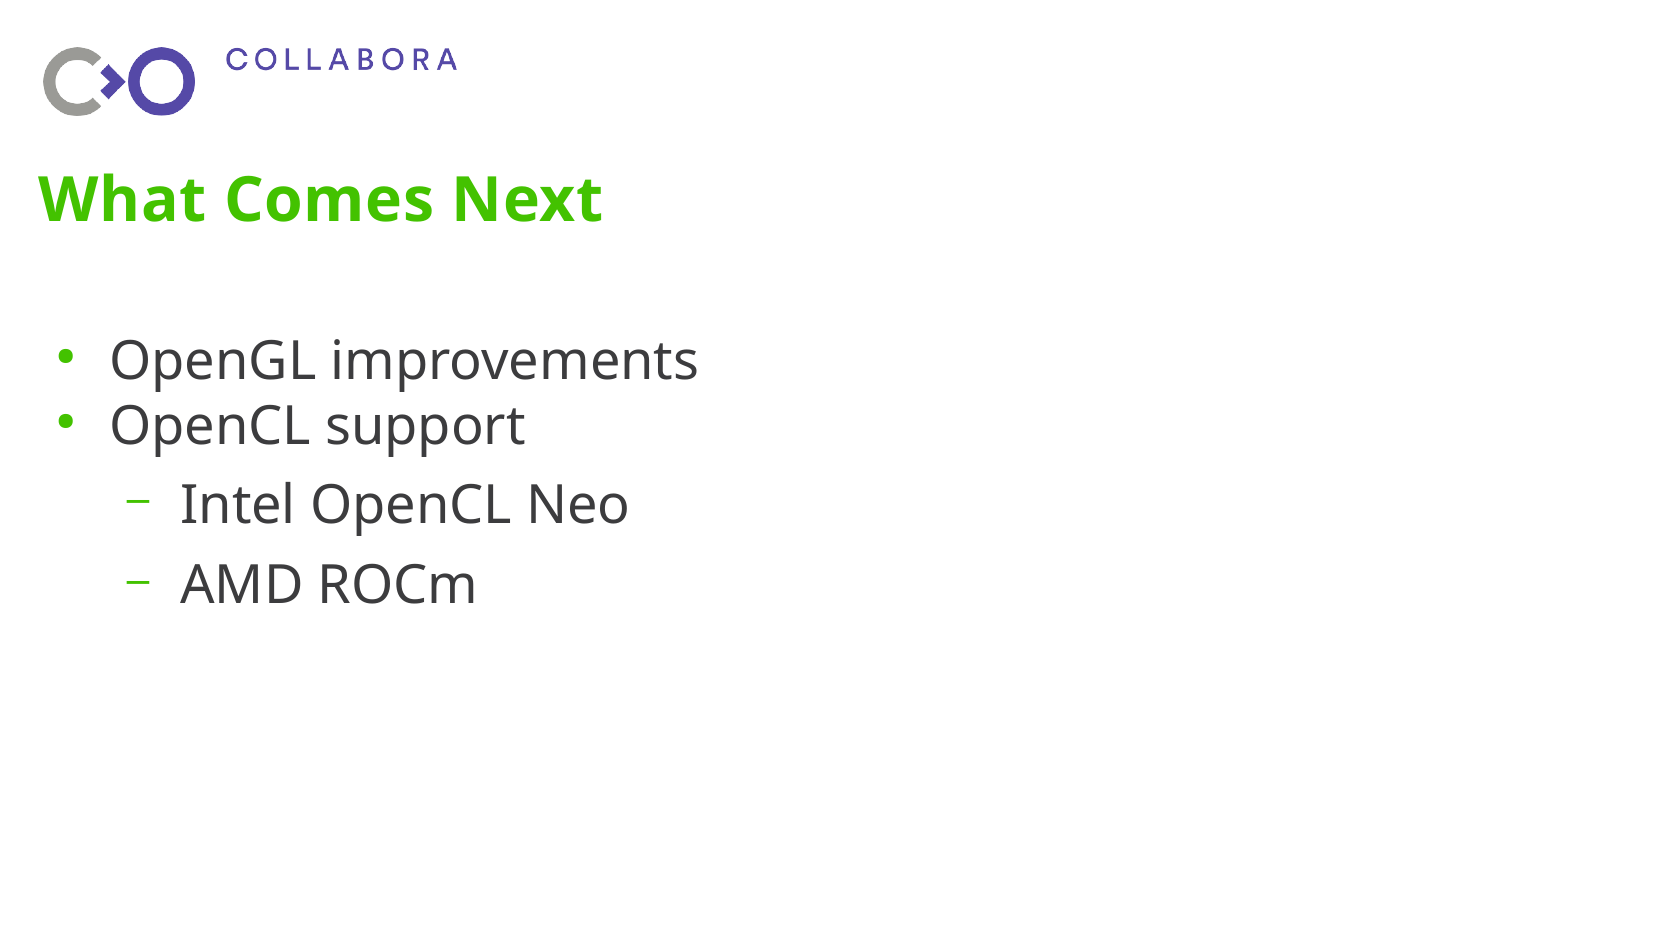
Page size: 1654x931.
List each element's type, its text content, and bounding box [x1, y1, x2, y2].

picture [43, 47, 457, 116]
list OpenGL improvements OpenCL support Intel OpenCL Neo AMD ROCm [38, 325, 1614, 581]
title What Comes Next [38, 159, 1614, 216]
